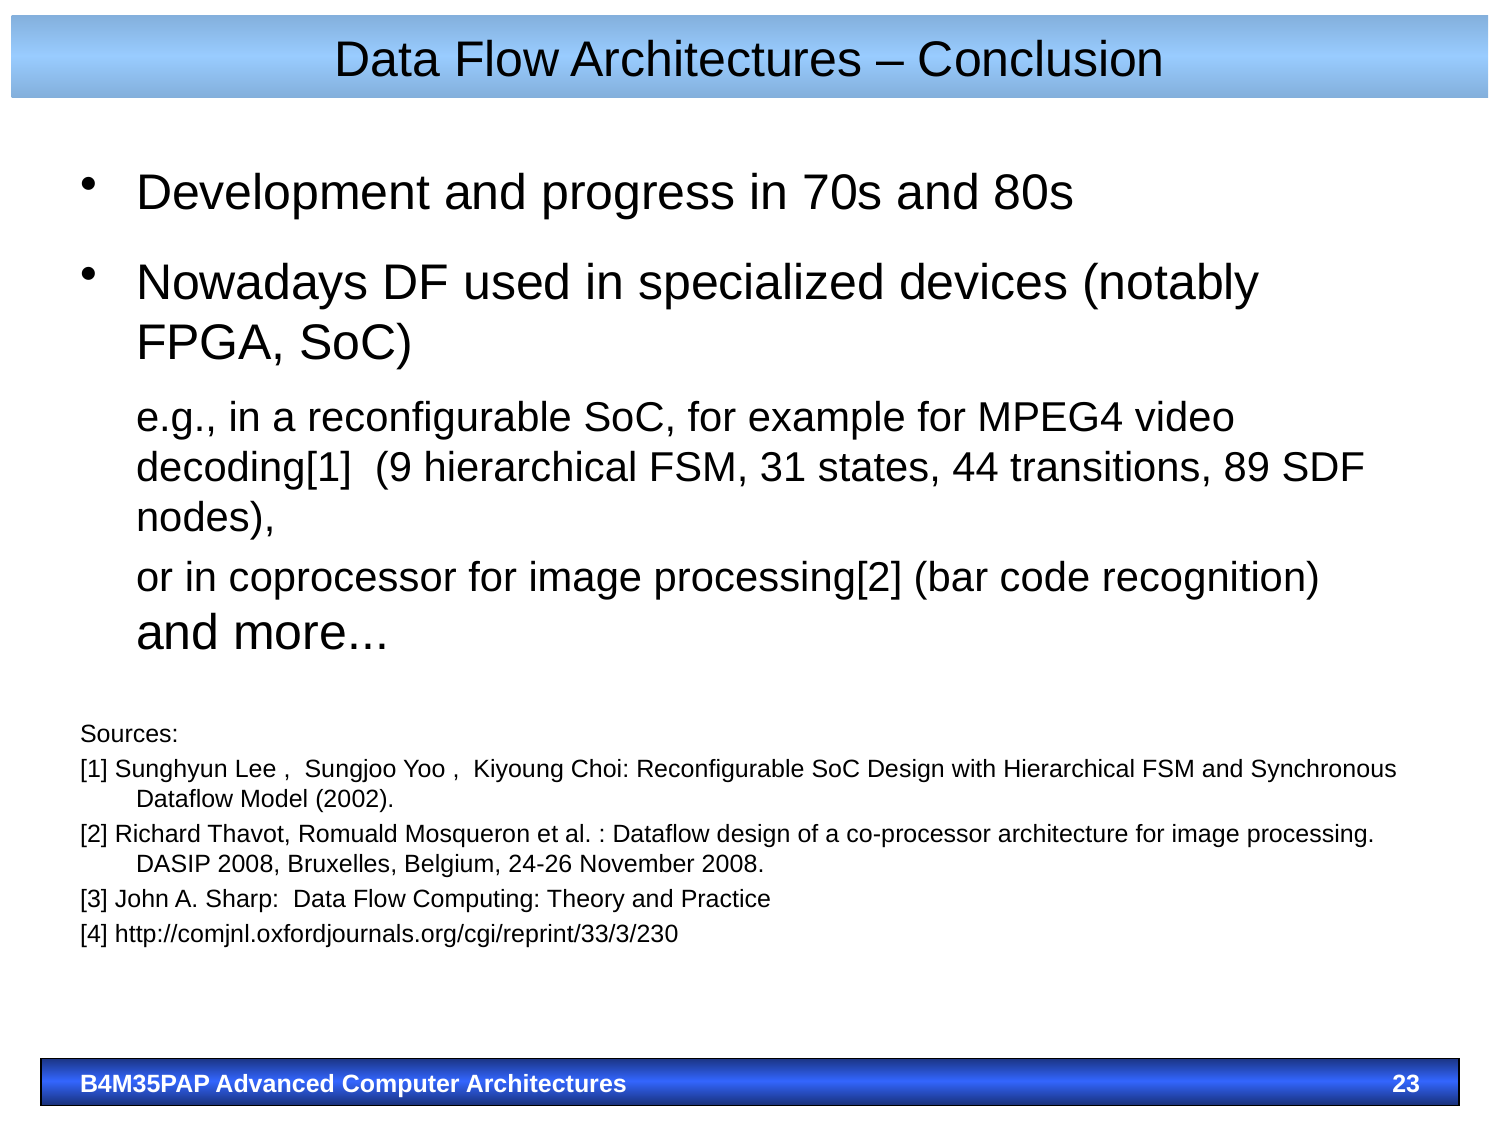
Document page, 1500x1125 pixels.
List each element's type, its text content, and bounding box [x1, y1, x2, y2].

title Data Flow Architectures – Conclusion [11, 15, 1489, 98]
text_box Development and progress in 70s and 80s Nowadays DF used in specialized devices (notably FPGA, SoC) e.g., in a reconfigurable SoC, for example for MPEG4 video decoding[1] (9 hierarchical FSM, 31 states, 44 transitions, 89 SDF nodes), or in coprocessor for image processing[2] (bar code recognition) and more... Sources: [1] Sunghyun Lee , Sungjoo Yoo , Kiyoung Choi: Reconfigurable SoC Design with Hierarchical FSM and Synchronous Dataflow Model (2002). [2] Richard Thavot, Romuald Mosqueron et al. : Dataflow design of a co-processor architecture for image processing. DASIP 2008, Bruxelles, Belgium, 24-26 November 2008. [3] John A. Sharp: Data Flow Computing: Theory and Practice [4] http://comjnl.oxfordjournals.org/cgi/reprint/33/3/230 [64, 152, 1436, 1000]
